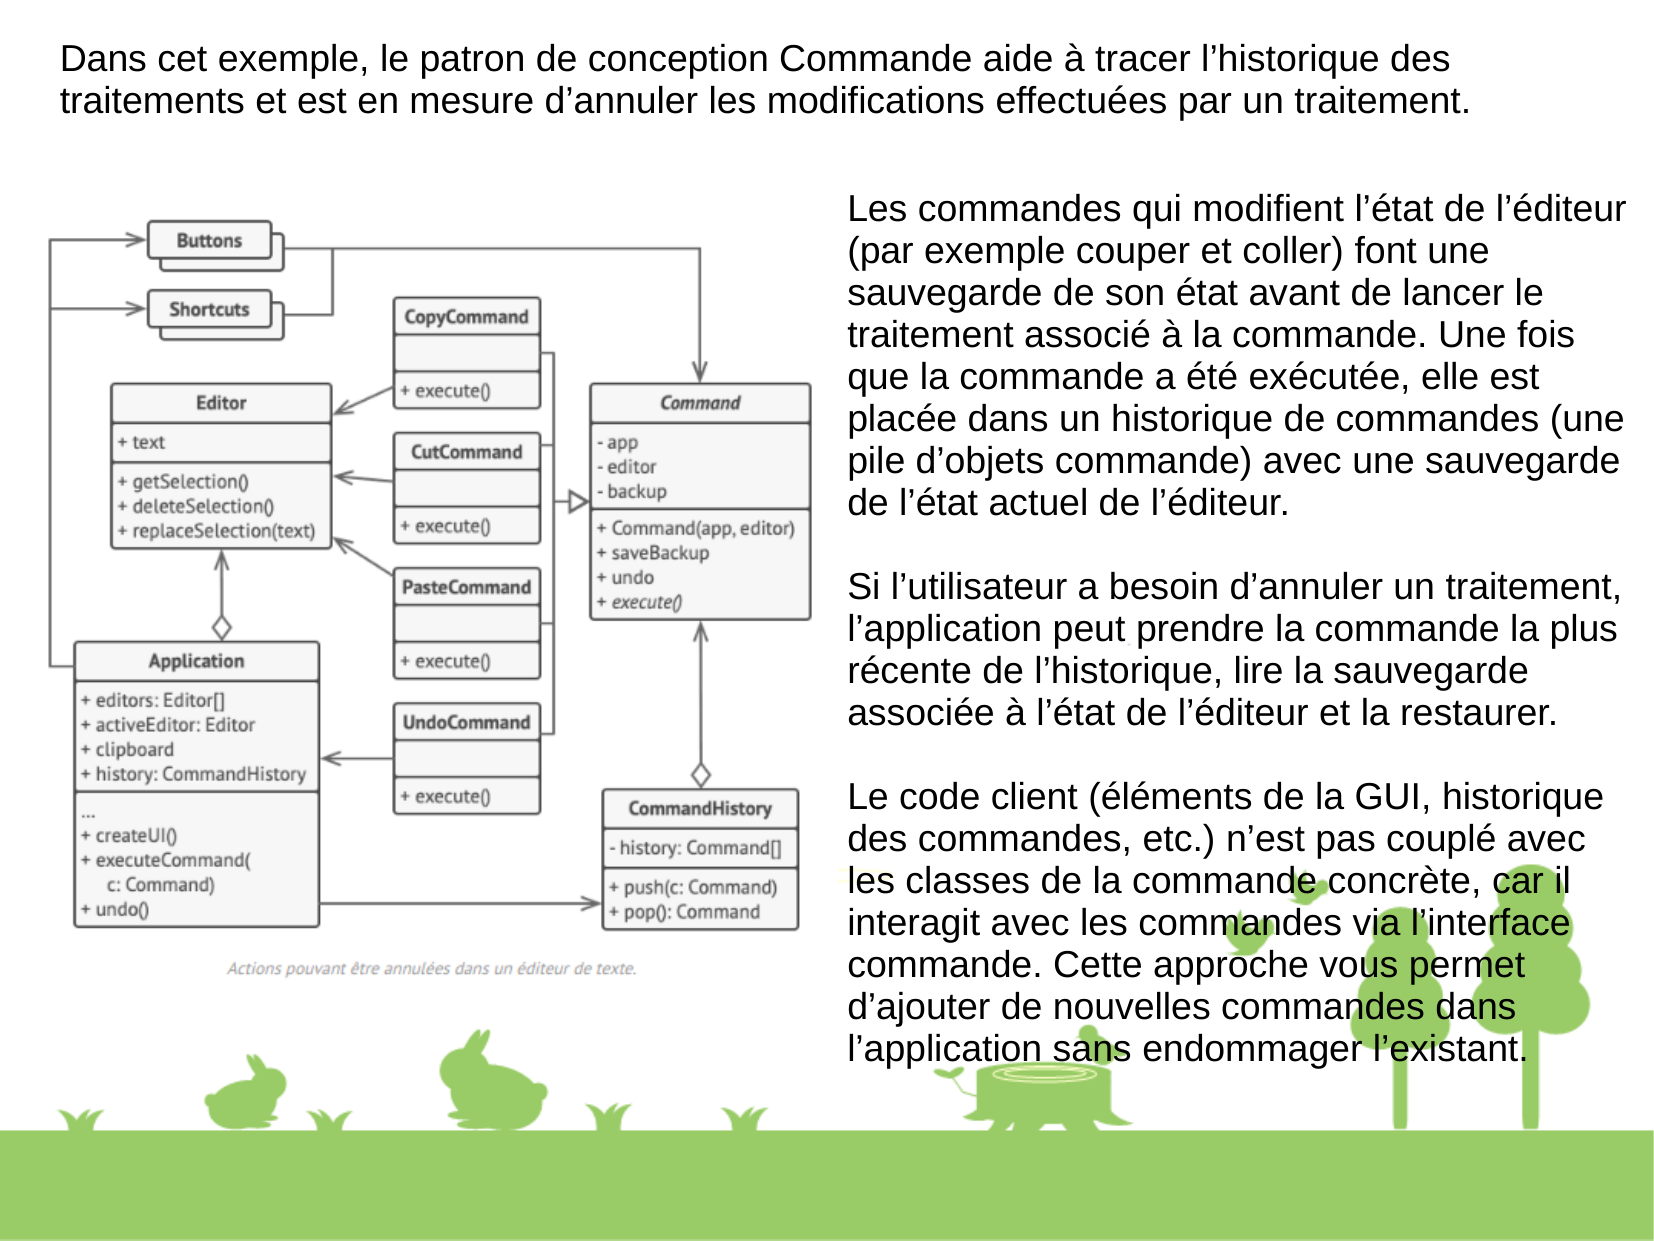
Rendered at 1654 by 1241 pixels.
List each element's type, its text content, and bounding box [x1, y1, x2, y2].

text_box Dans cet exemple, le patron de conception Commande aide à tracer l’historique des traitements et est en mesure d’annuler les modifications effectuées par un traitement. [45, 30, 1621, 129]
text_box Les commandes qui modifient l’état de l’éditeur (par exemple couper et coller) font une sauvegarde de son état avant de lancer le traitement associé à la commande. Une fois que la commande a été exécutée, elle est placée dans un historique de commandes (une pile d’objets commande) avec une sauvegarde de l’état actuel de l’éditeur. Si l’utilisateur a besoin d’annuler un traitement, l’application peut prendre la commande la plus récente de l’historique, lire la sauvegarde associée à l’état de l’éditeur et la restaurer. Le code client (éléments de la GUI, historique des commandes, etc.) n’est pas couplé avec les classes de la commande concrète, car il interagit avec les commandes via l’interface commande. Cette approche vous permet d’ajouter de nouvelles commandes dans l’application sans endommager l’existant. [832, 180, 1654, 1077]
picture [0, 0, 1654, 1241]
